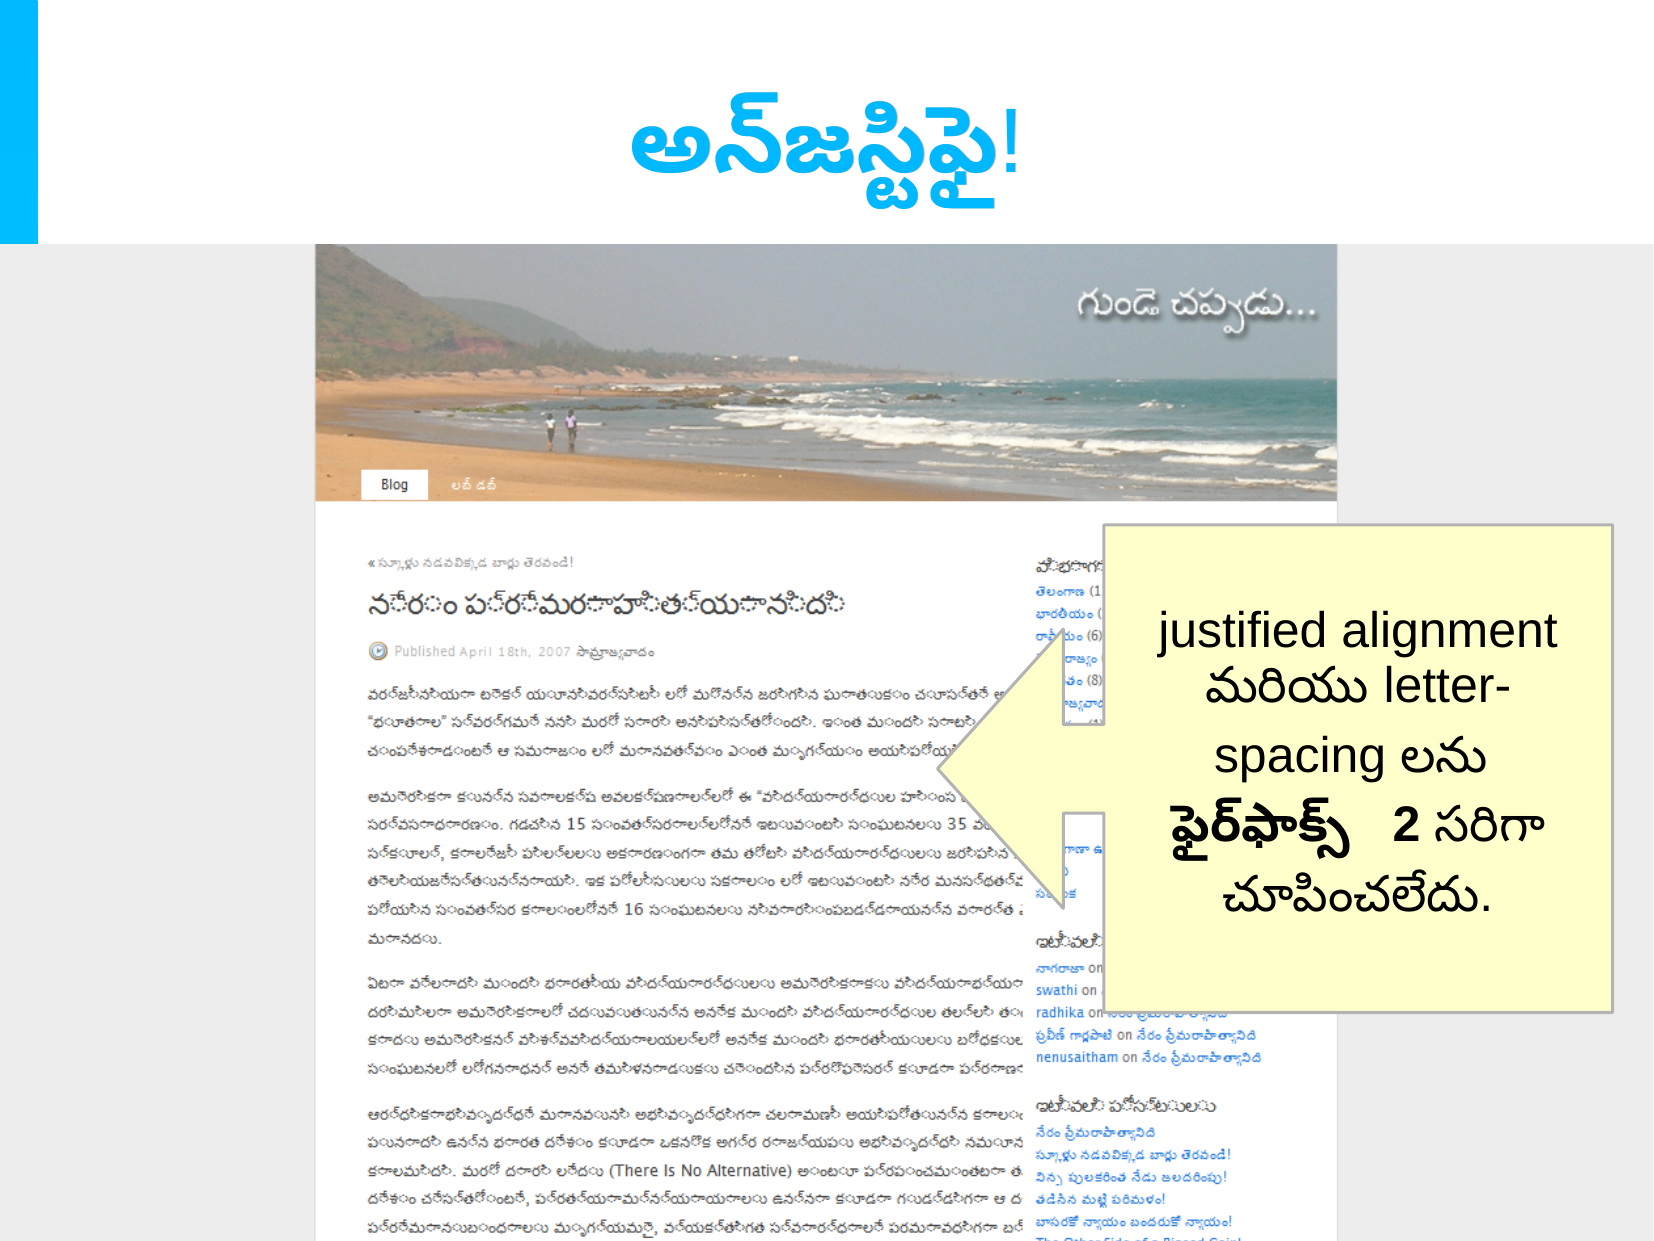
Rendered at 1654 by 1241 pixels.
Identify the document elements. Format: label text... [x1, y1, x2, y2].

text_box justified alignment మరియు letter-spacing లను ఫైర్‌ఫాక్స్ 2 సరిగా చూపించలేదు. [937, 524, 1613, 1013]
picture [0, 0, 1654, 1241]
title అన్‌జస్టిఫై! [82, 56, 1571, 244]
